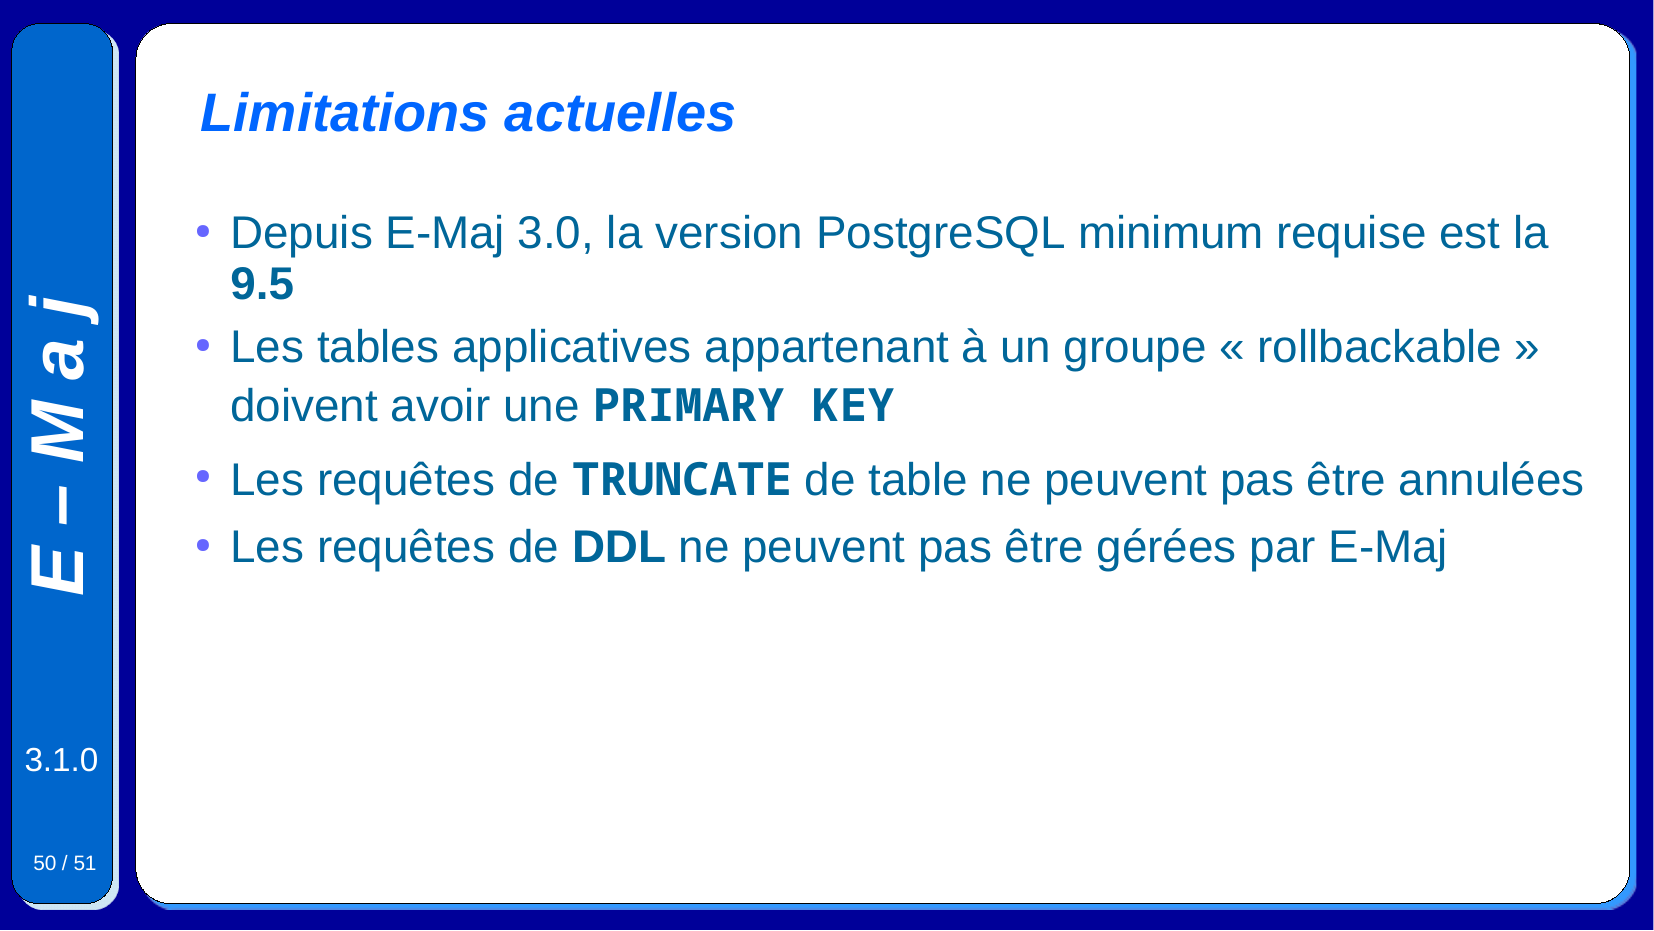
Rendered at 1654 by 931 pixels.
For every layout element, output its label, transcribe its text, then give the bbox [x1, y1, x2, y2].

title Limitations actuelles [200, 34, 1575, 191]
list Depuis E-Maj 3.0, la version PostgreSQL minimum requise est la 9.5 Les tables applicatives appartenant à un groupe « rollbackable » doivent avoir une PRIMARY KEY Les requêtes de TRUNCATE de table ne peuvent pas être annulées Les requêtes de DDL ne peuvent pas être gérées par E-Maj [177, 206, 1587, 827]
